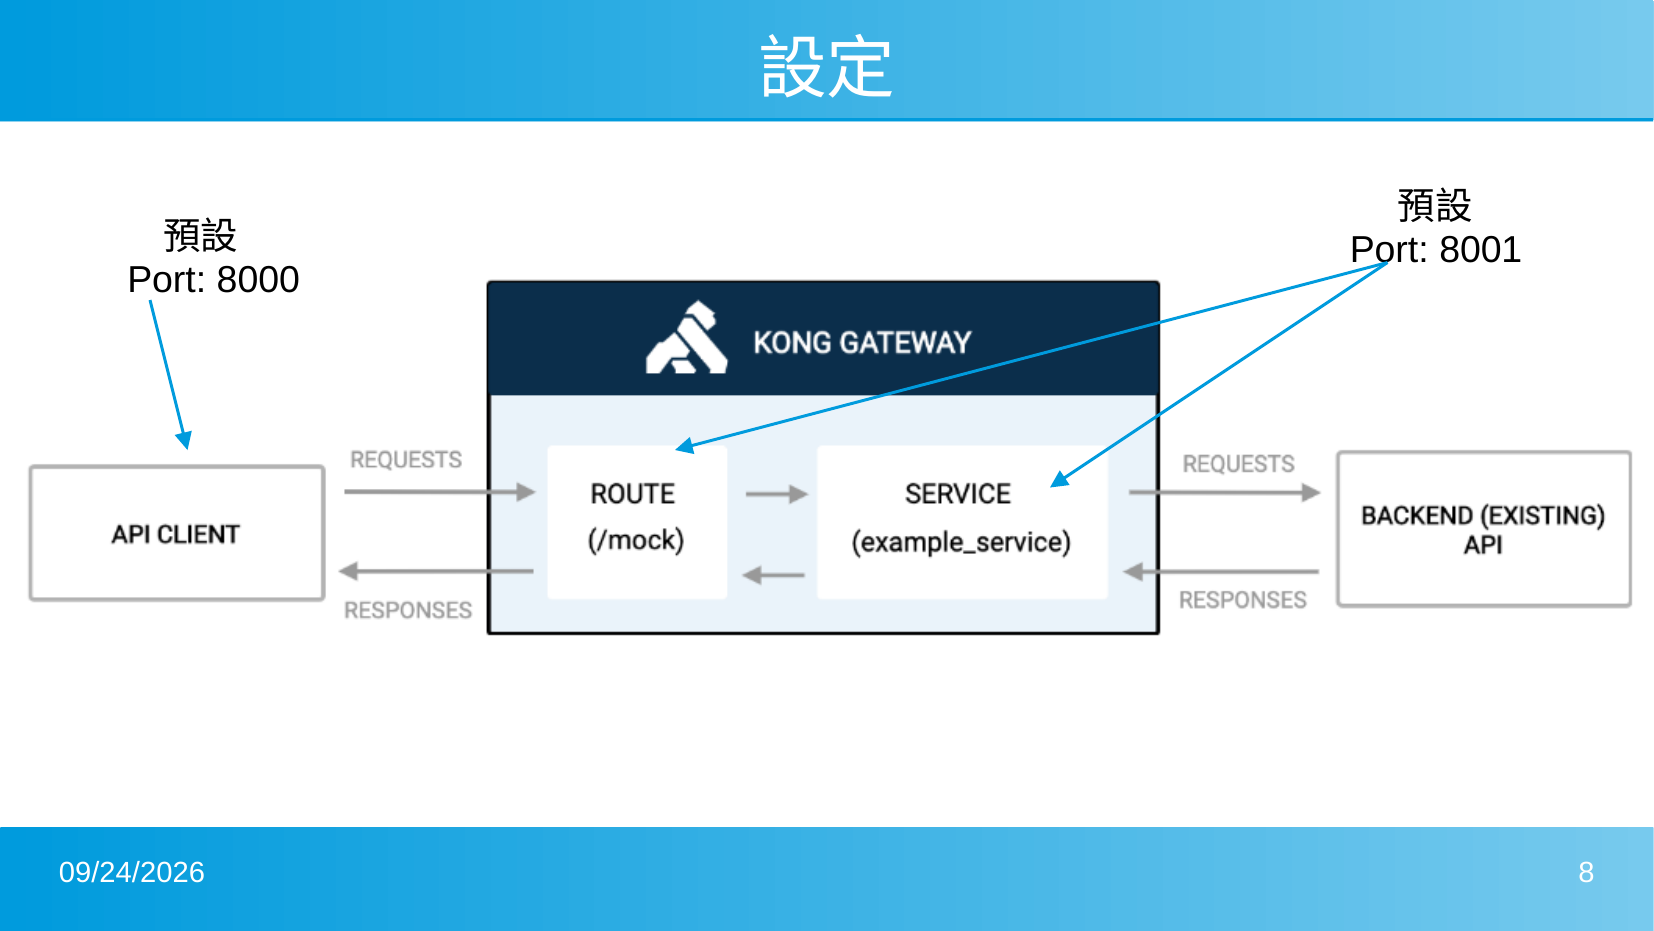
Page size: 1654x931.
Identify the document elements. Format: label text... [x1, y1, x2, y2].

picture [1, 242, 1651, 687]
text_box 預設 Port: 8000 [112, 207, 315, 308]
title 設定 [59, 28, 1595, 109]
text_box 預設 Port: 8001 [1335, 177, 1538, 278]
